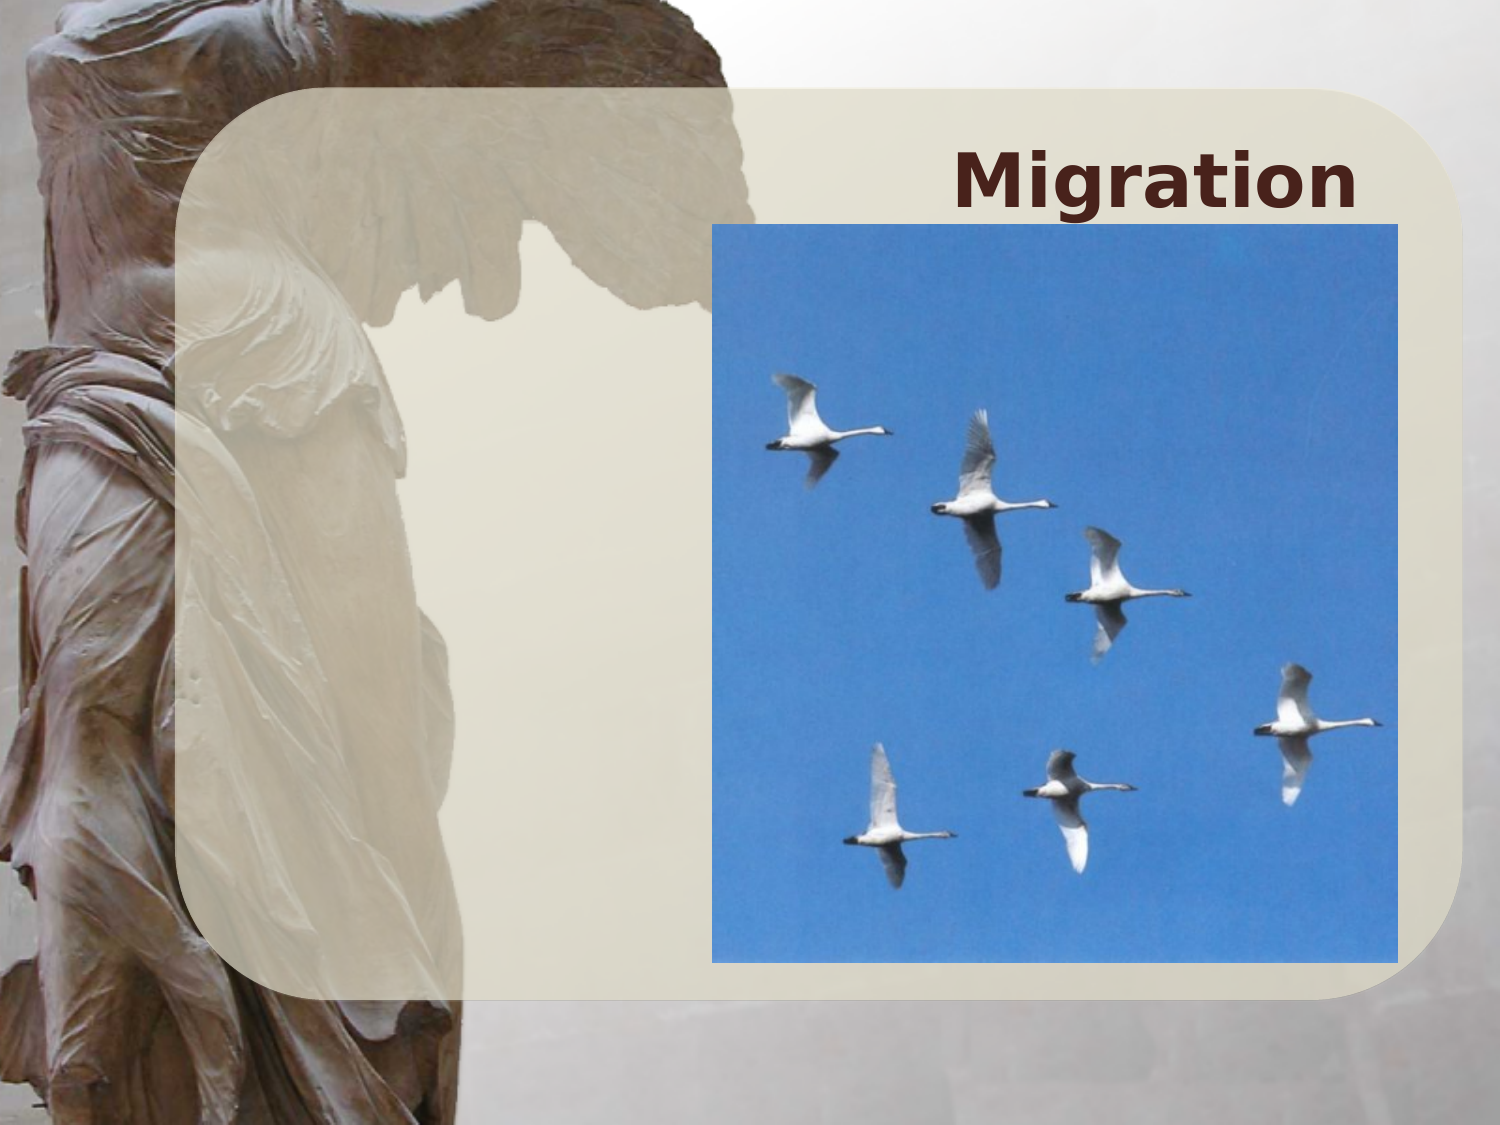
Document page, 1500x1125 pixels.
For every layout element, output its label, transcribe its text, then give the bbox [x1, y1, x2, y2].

title Migration [200, 87, 1375, 276]
picture [0, 0, 1500, 1125]
